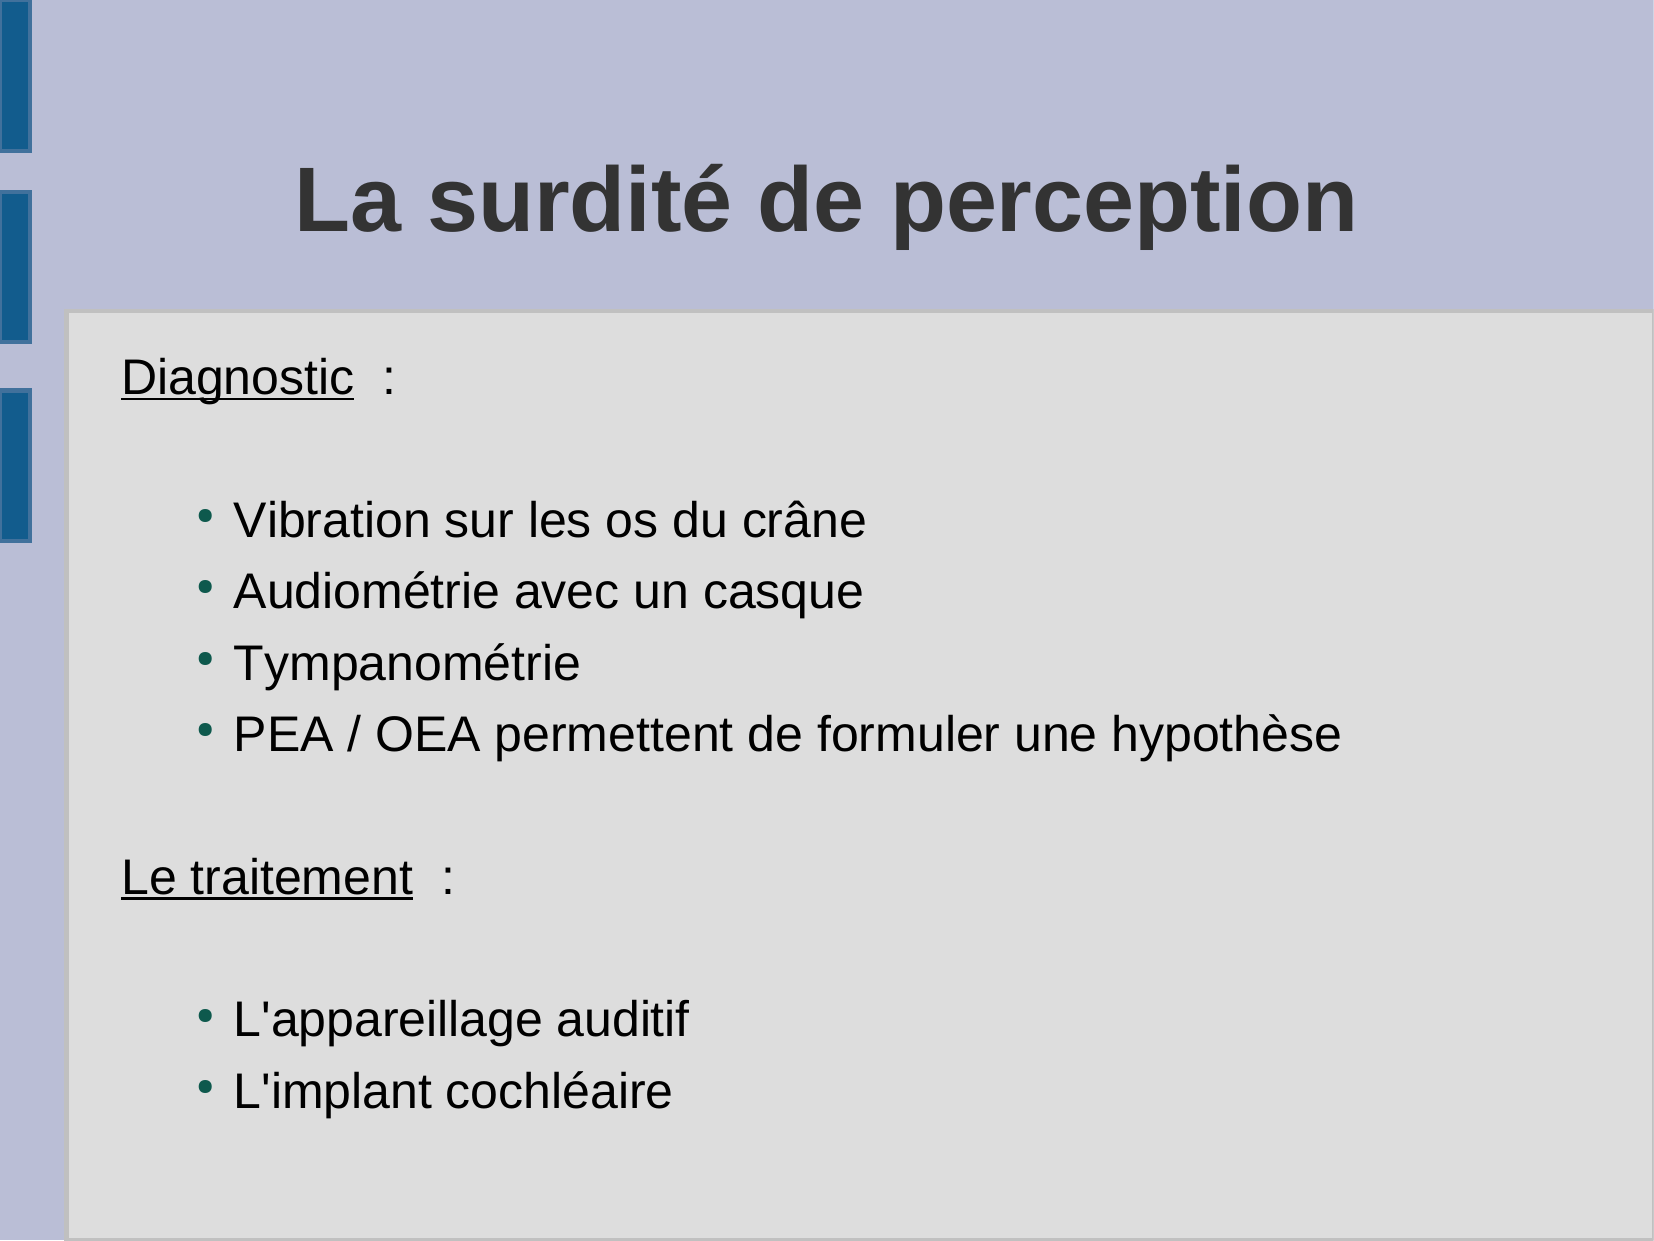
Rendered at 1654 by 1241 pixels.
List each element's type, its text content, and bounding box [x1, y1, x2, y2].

list Diagnostic : Vibration sur les os du crâne Audiométrie avec un casque Tympanométrie PEA / OEA permettent de formuler une hypothèse Le traitement : L'appareillage auditif L'implant cochléaire [121, 344, 1534, 1127]
title La surdité de perception [121, 91, 1534, 299]
